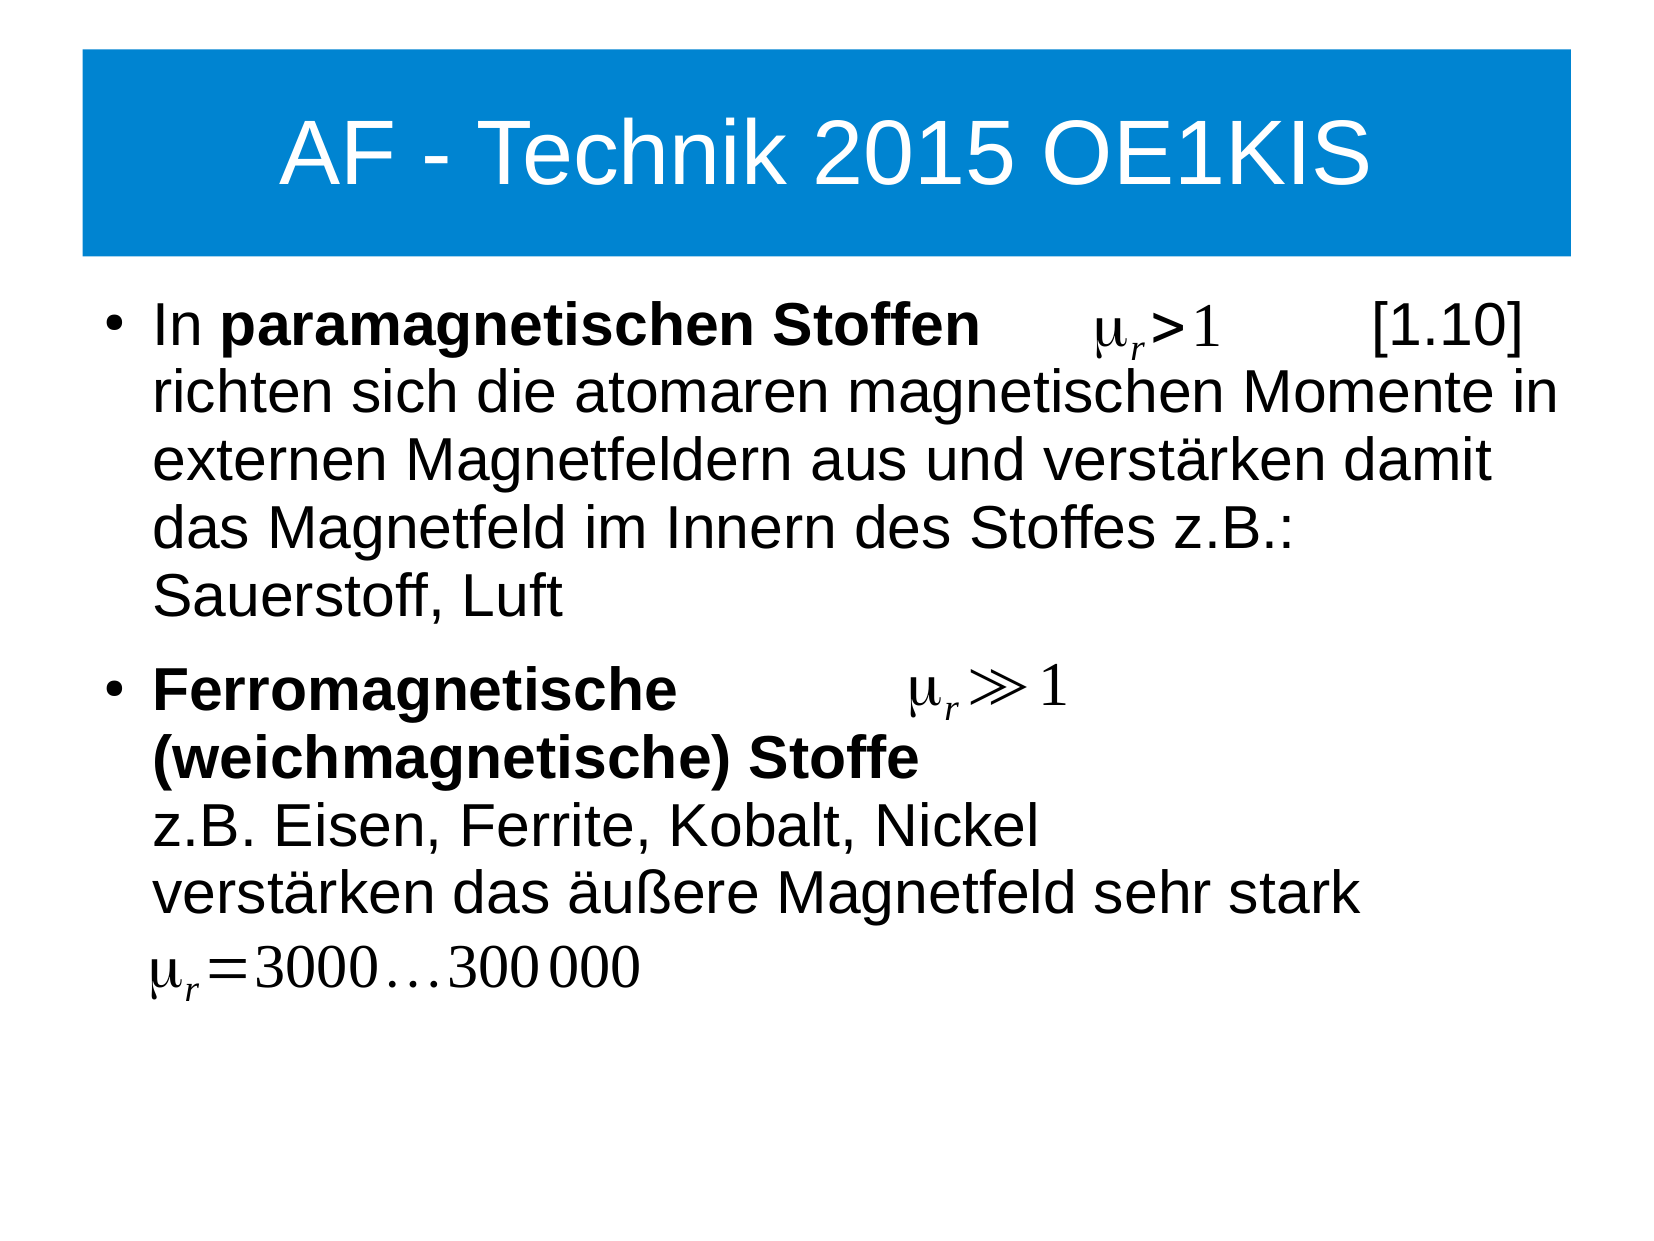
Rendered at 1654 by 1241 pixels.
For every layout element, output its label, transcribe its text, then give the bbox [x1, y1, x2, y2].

chart [900, 649, 1075, 728]
chart [140, 931, 650, 1010]
list In paramagnetischen Stoffen [1.10] richten sich die atomaren magnetischen Momente in externen Magnetfeldern aus und verstärken damit das Magnetfeld im Innern des Stoffes z.B.: Sauerstoff, Luft Ferromagnetische (weichmagnetische) Stoffe z.B. Eisen, Ferrite, Kobalt, Nickel verstärken das äußere Magnetfeld sehr stark [87, 290, 1576, 1010]
title AF - Technik 2015 OE1KIS [82, 49, 1571, 257]
chart [1086, 290, 1228, 369]
